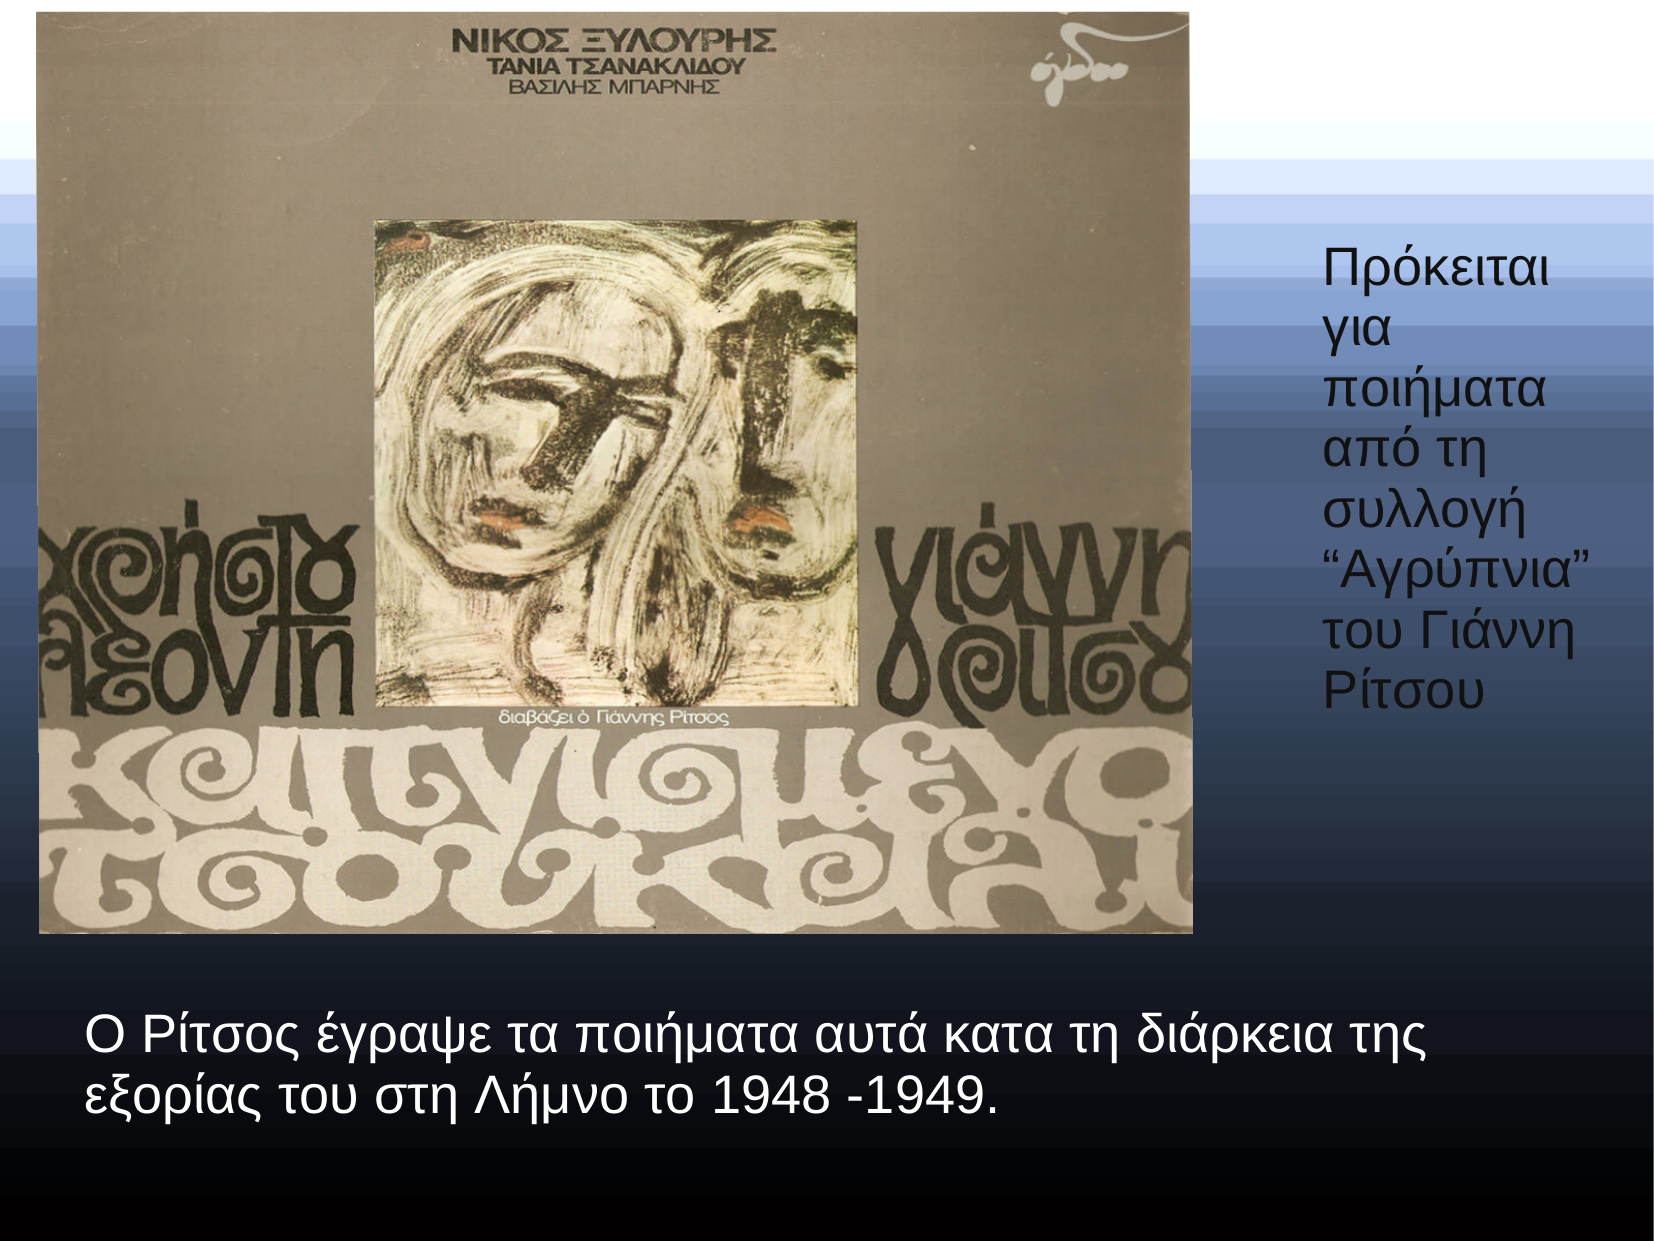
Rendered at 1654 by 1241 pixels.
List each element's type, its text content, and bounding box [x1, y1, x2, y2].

text_box Ο Ρίτσος έγραψε τα ποιήματα αυτά κατα τη διάρκεια της εξορίας του στη Λήμνο το 1948 -1949. [13, 1003, 1524, 1134]
text_box Πρόκειται για ποιήματα από τη συλλογή “Αγρύπνια” του Γιάννη Ρίτσου [1251, 236, 1595, 863]
picture [0, 0, 1654, 1241]
